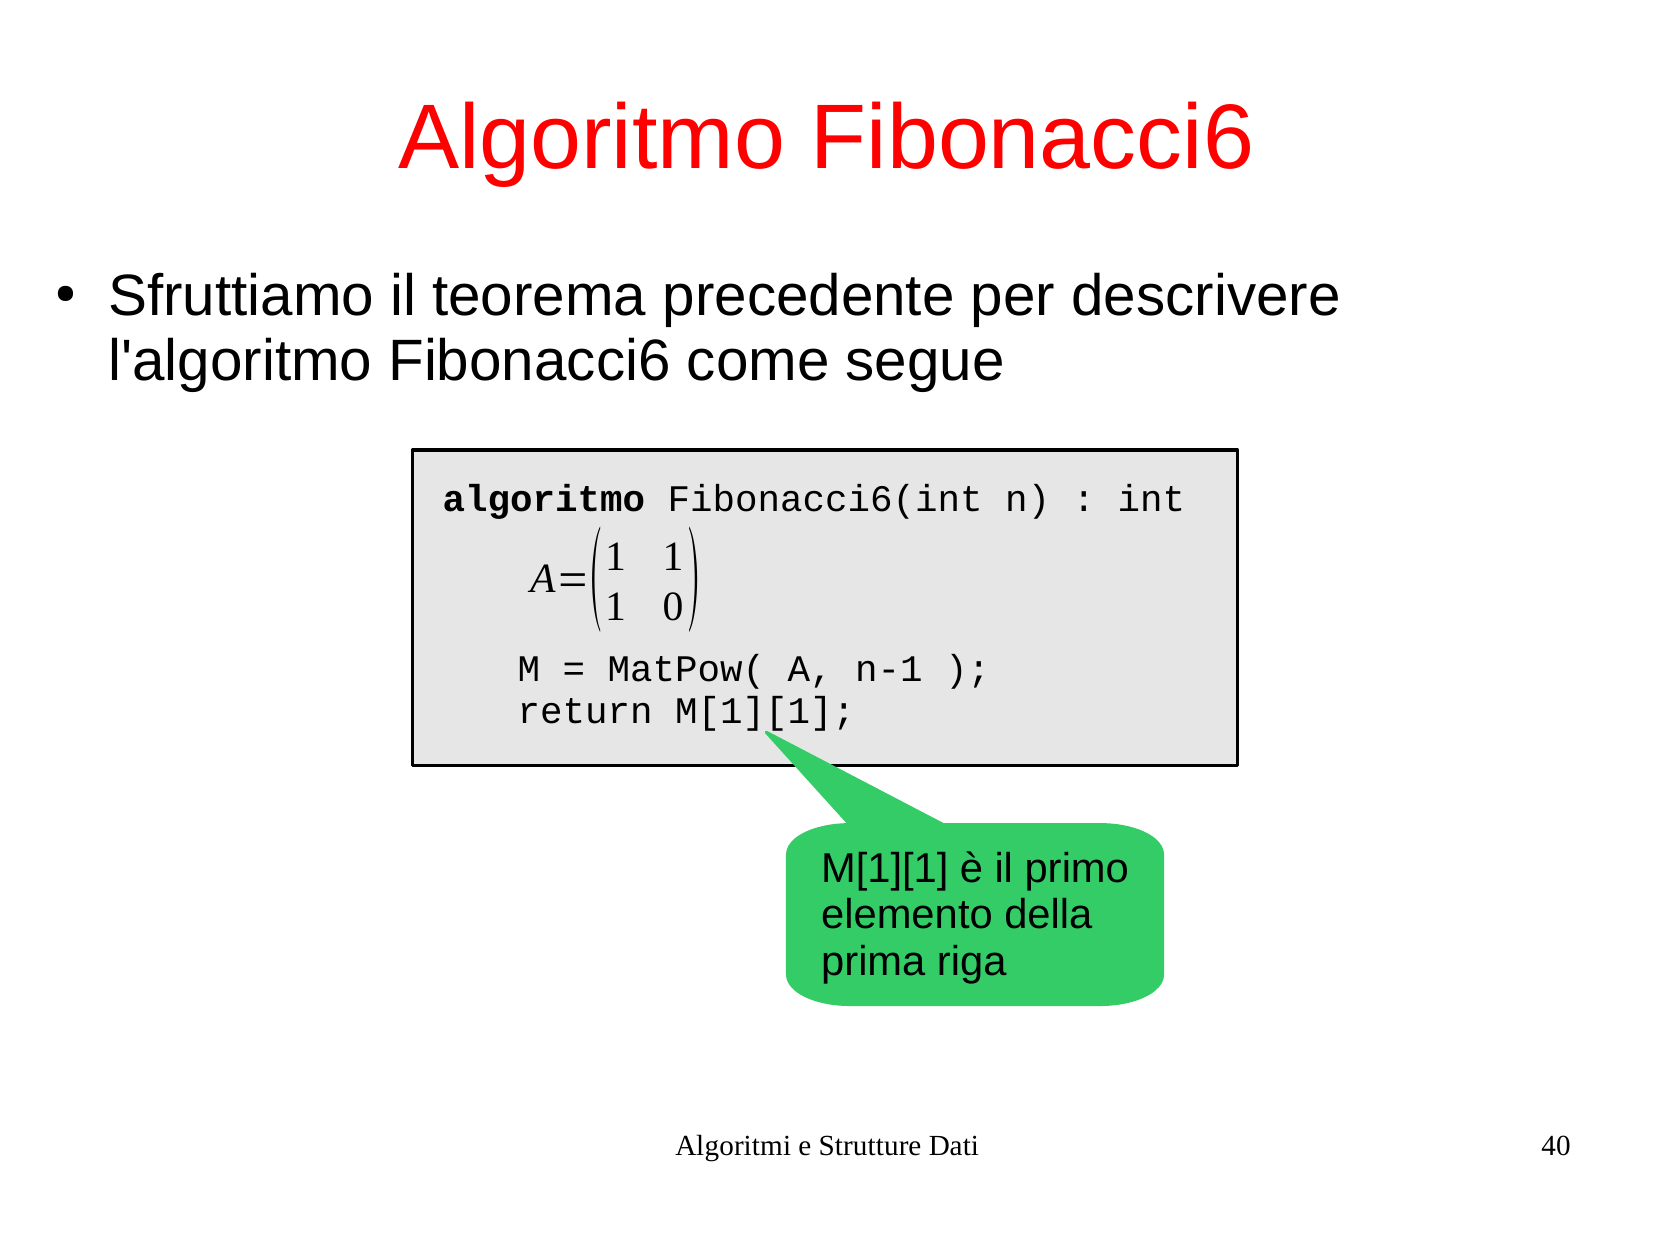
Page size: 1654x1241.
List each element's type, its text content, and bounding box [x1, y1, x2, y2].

text_box M[1][1] è il primo elemento della prima riga [766, 732, 1163, 1005]
chart [519, 525, 706, 635]
list Sfruttiamo il teorema precedente per descrivere l'algoritmo Fibonacci6 come segue [37, 262, 1613, 1109]
text_box algoritmo Fibonacci6(int n) : int M = MatPow( A, n-1 ); return M[1][1]; [412, 450, 1238, 766]
title Algoritmo Fibonacci6 [82, 49, 1571, 226]
